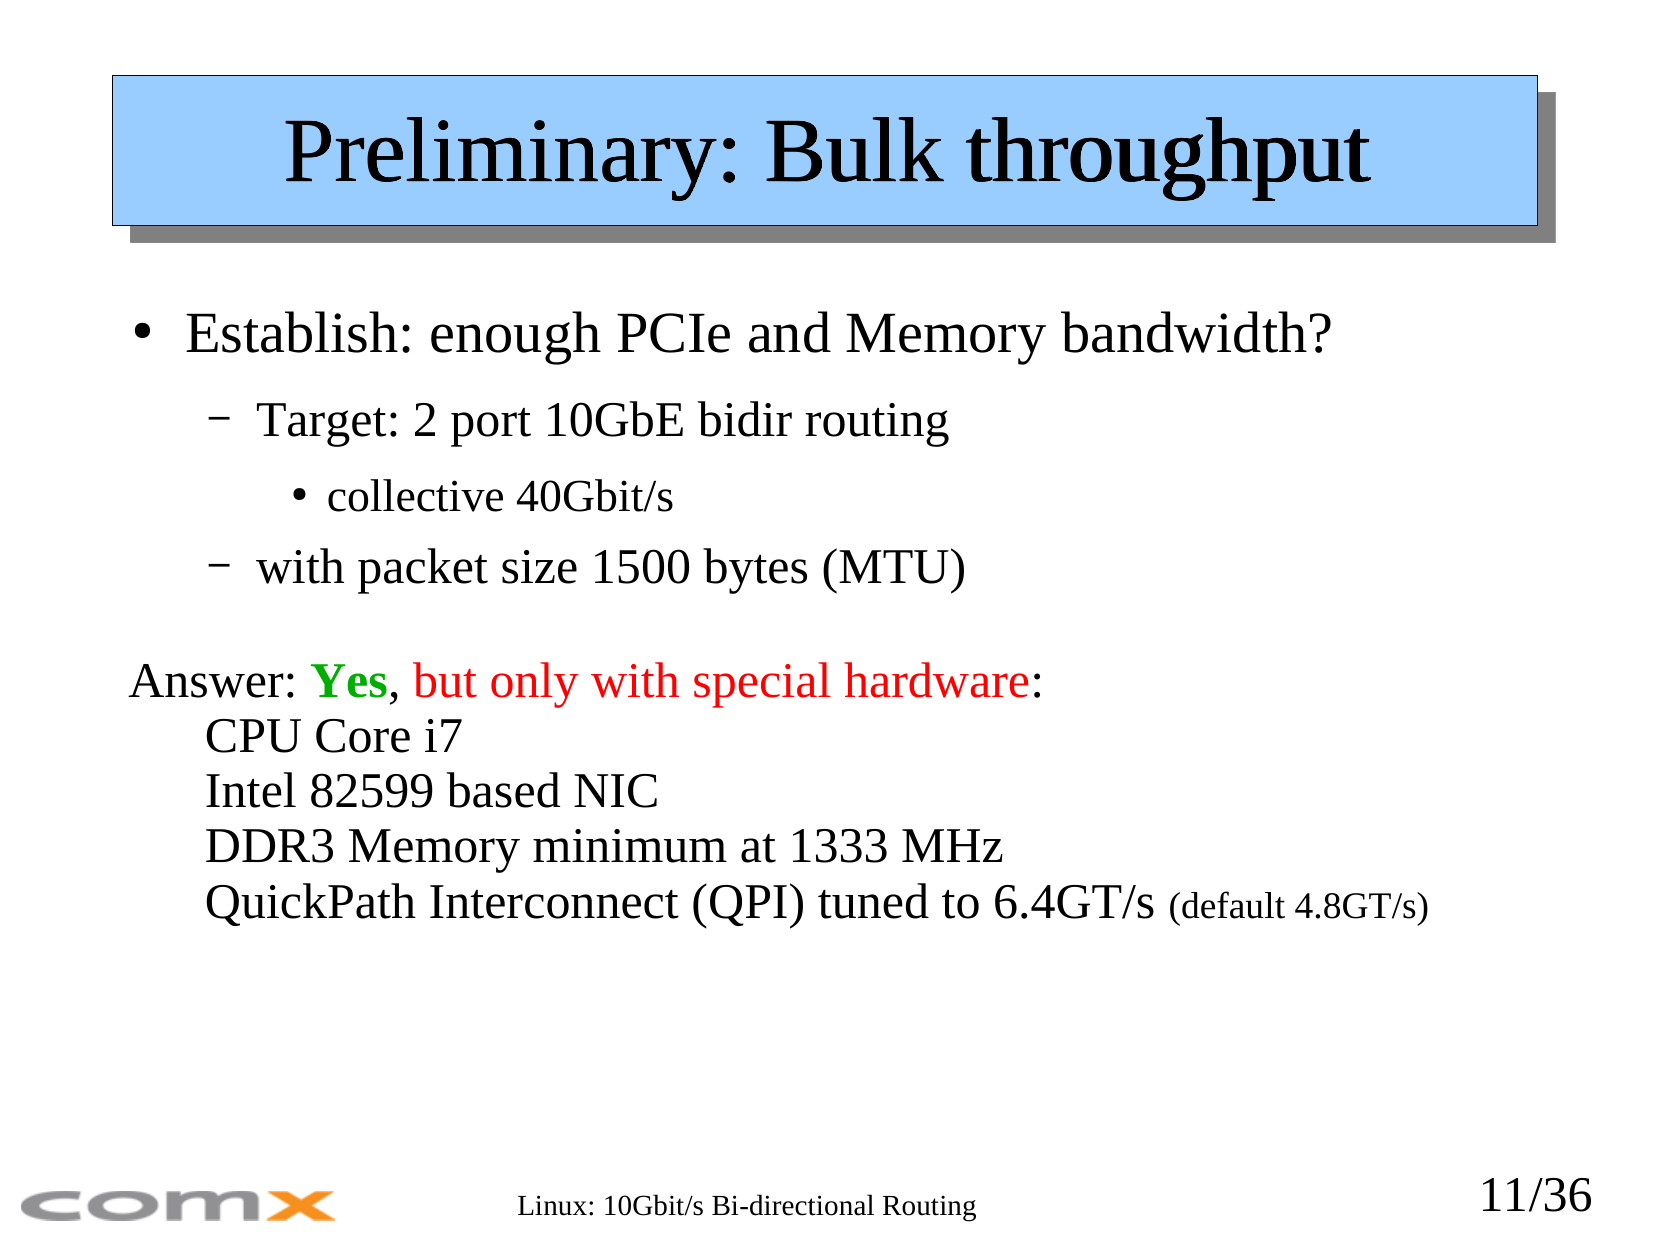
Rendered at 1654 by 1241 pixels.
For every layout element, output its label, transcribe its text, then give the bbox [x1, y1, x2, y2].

text_box Answer: Yes, but only with special hardware: CPU Core i7 Intel 82599 based NIC DDR3 Memory minimum at 1333 MHz QuickPath Interconnect (QPI) tuned to 6.4GT/s (default 4.8GT/s) [95, 637, 1559, 944]
list Establish: enough PCIe and Memory bandwidth? Target: 2 port 10GbE bidir routing collective 40Gbit/s with packet size 1500 bytes (MTU) [114, 300, 1540, 637]
title Preliminary: Bulk throughput [116, 75, 1538, 226]
picture [21, 1191, 335, 1221]
